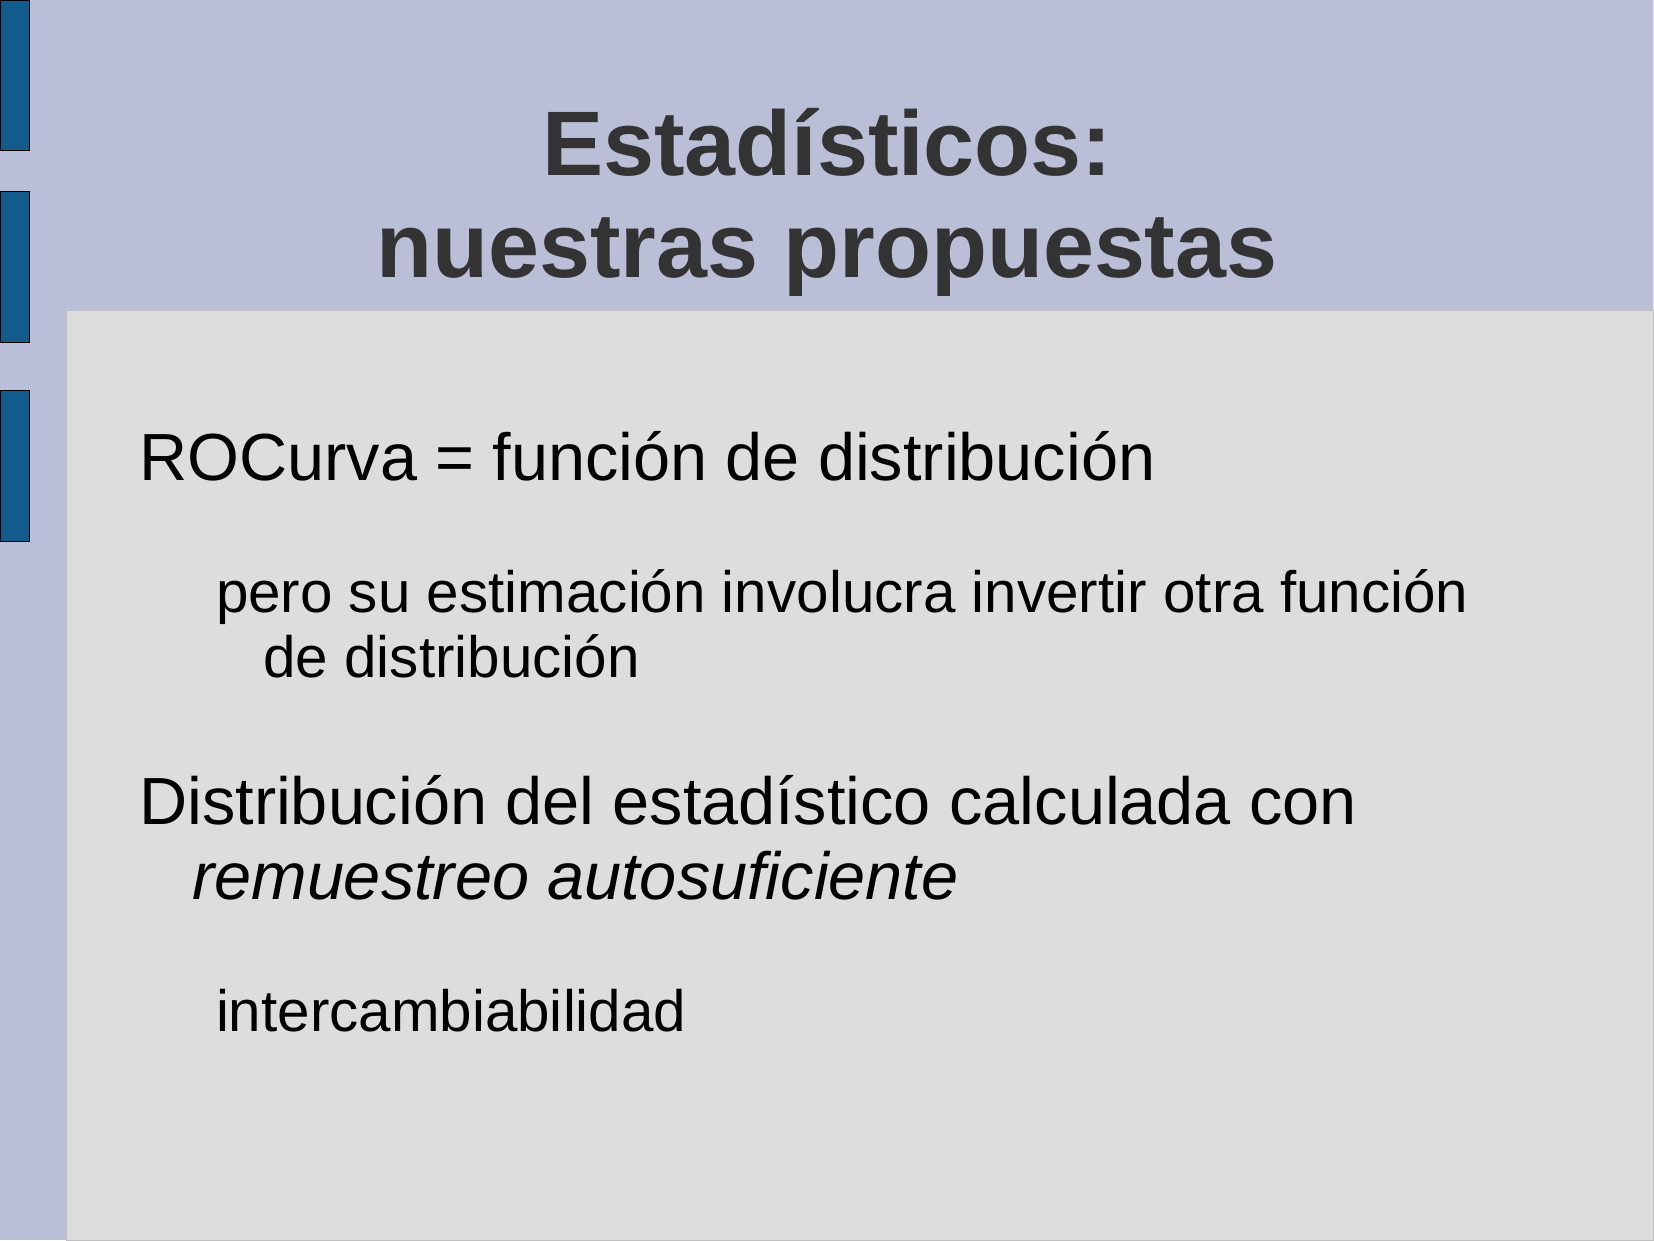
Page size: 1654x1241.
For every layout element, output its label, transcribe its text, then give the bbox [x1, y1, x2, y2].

title Estadísticos: nuestras propuestas [121, 87, 1534, 302]
list ROCurva = función de distribución pero su estimación involucra invertir otra función de distribución Distribución del estadístico calculada con remuestreo autosuficiente intercambiabilidad [121, 344, 1534, 1127]
